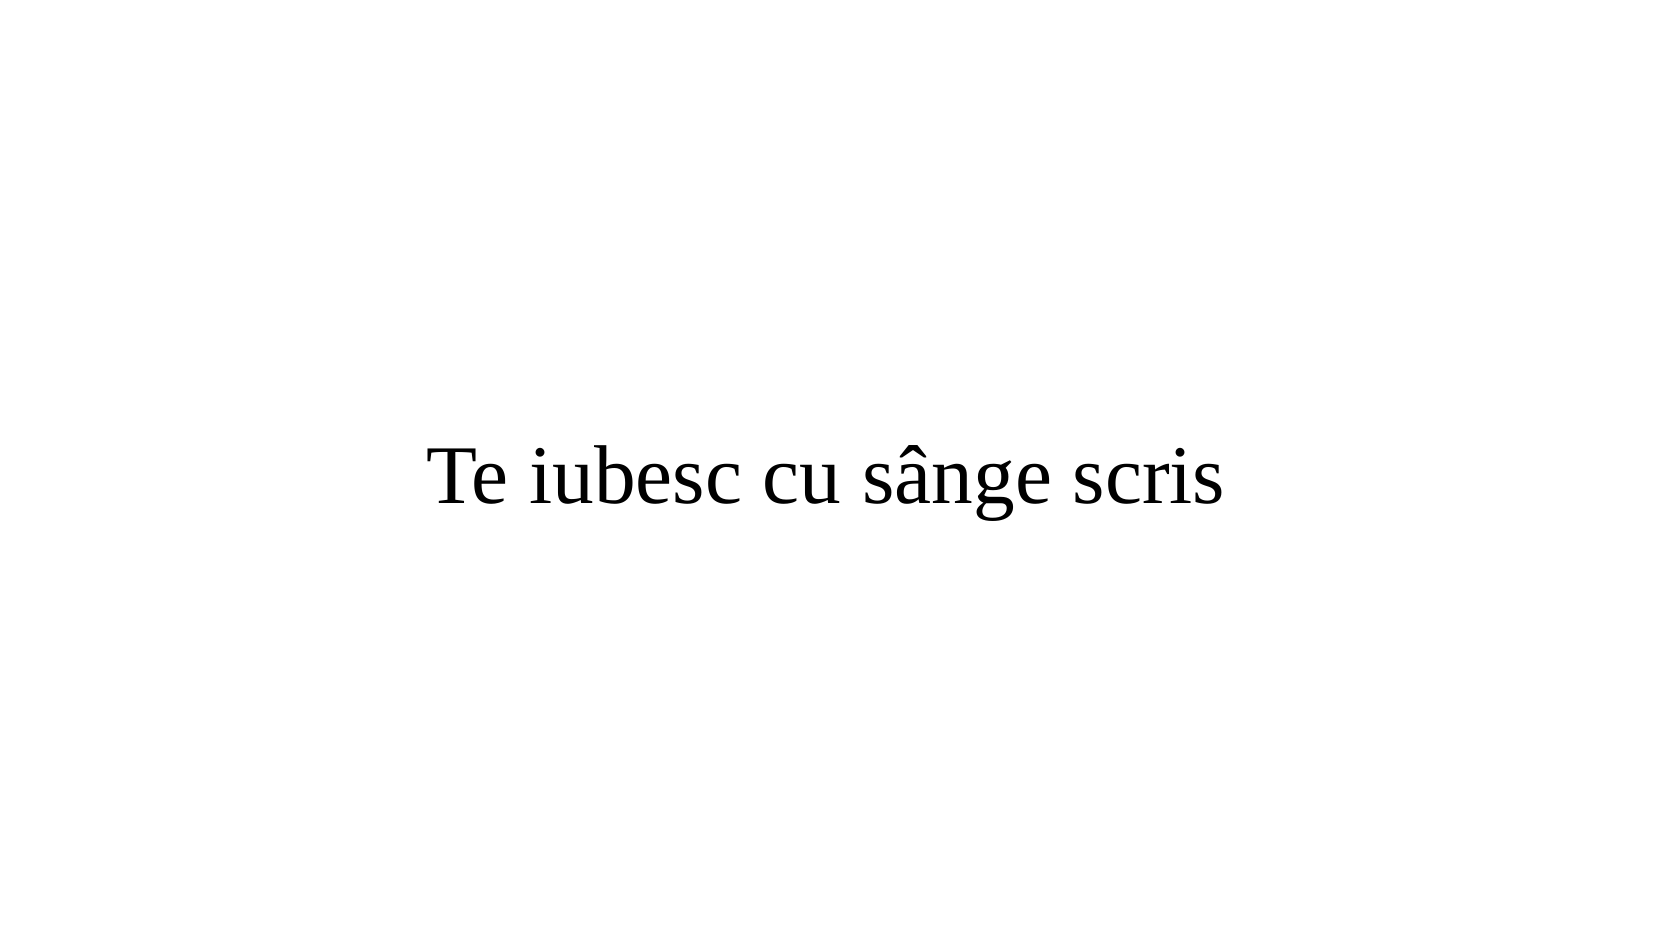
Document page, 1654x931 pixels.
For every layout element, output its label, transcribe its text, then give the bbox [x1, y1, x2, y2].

title Te iubesc cu sânge scris [165, 420, 1489, 521]
